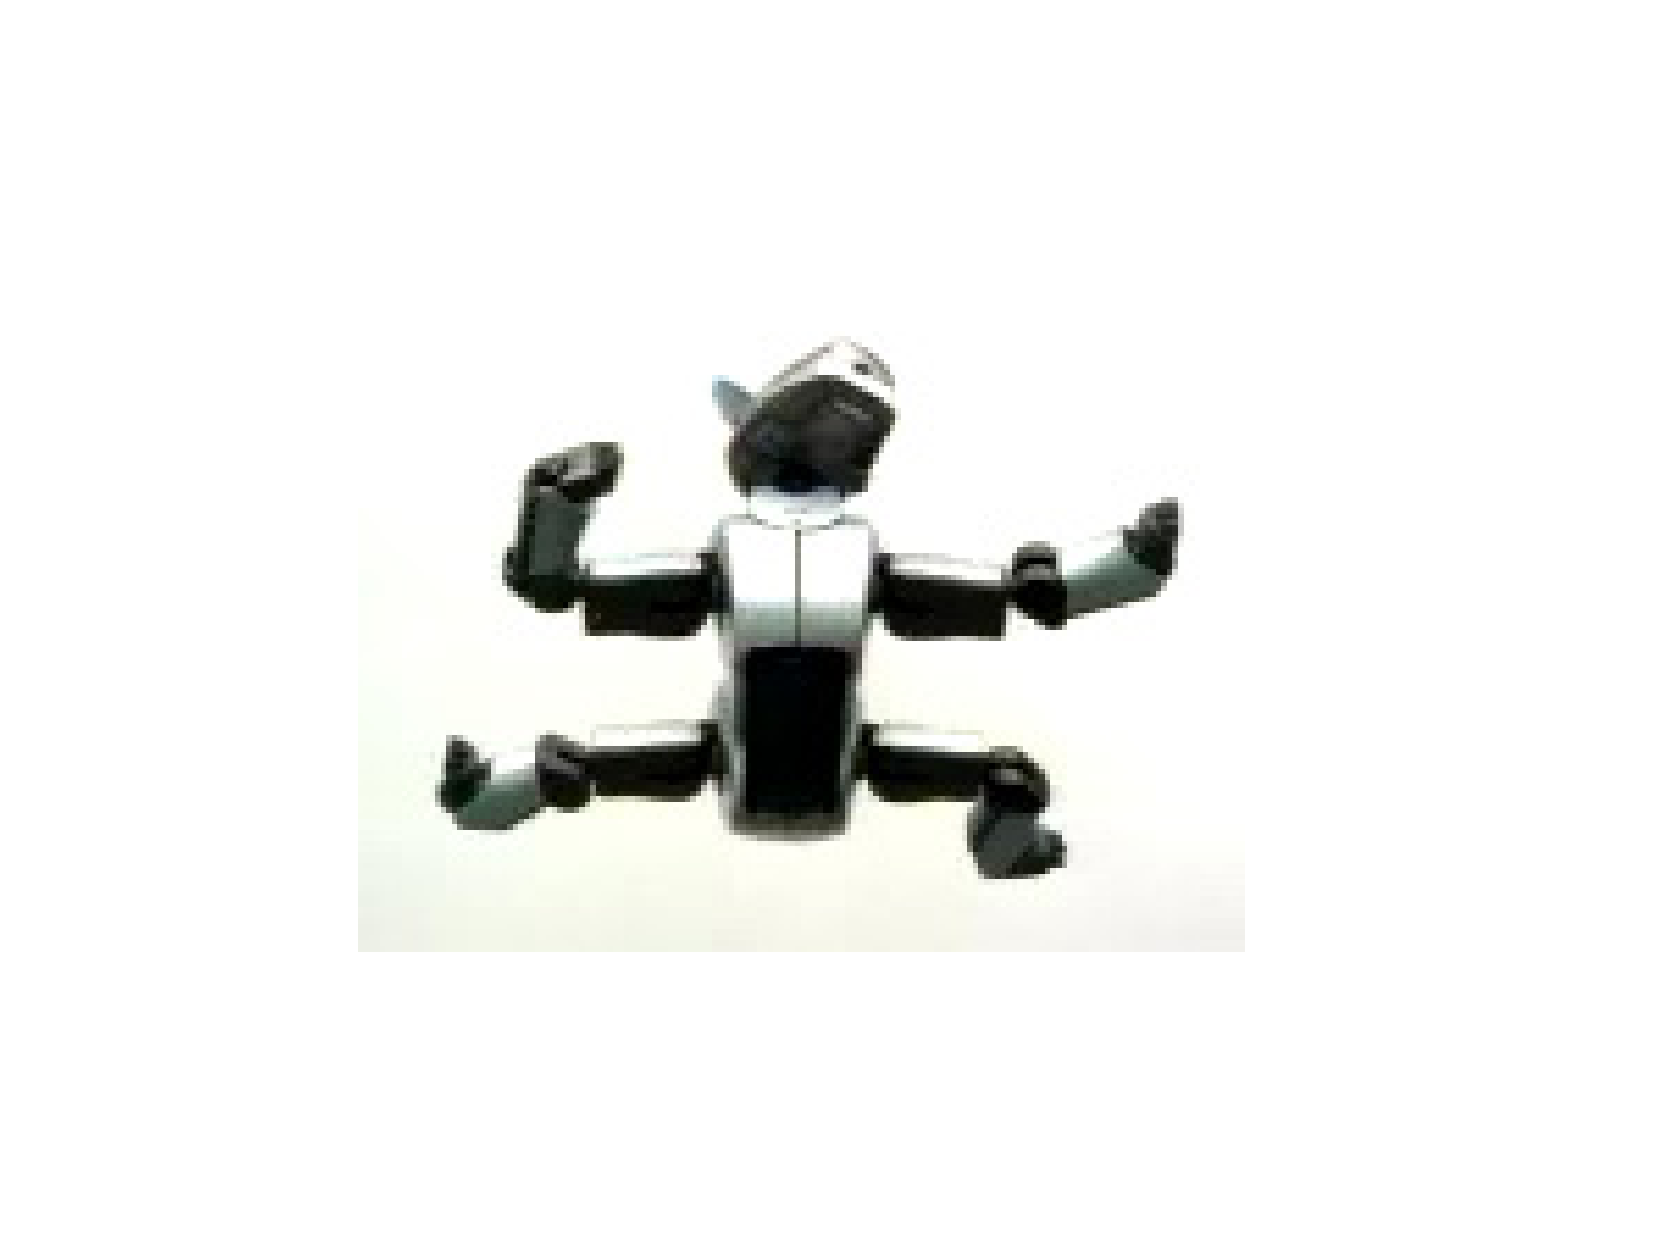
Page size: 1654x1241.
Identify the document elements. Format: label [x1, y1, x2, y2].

picture [358, 287, 1245, 952]
